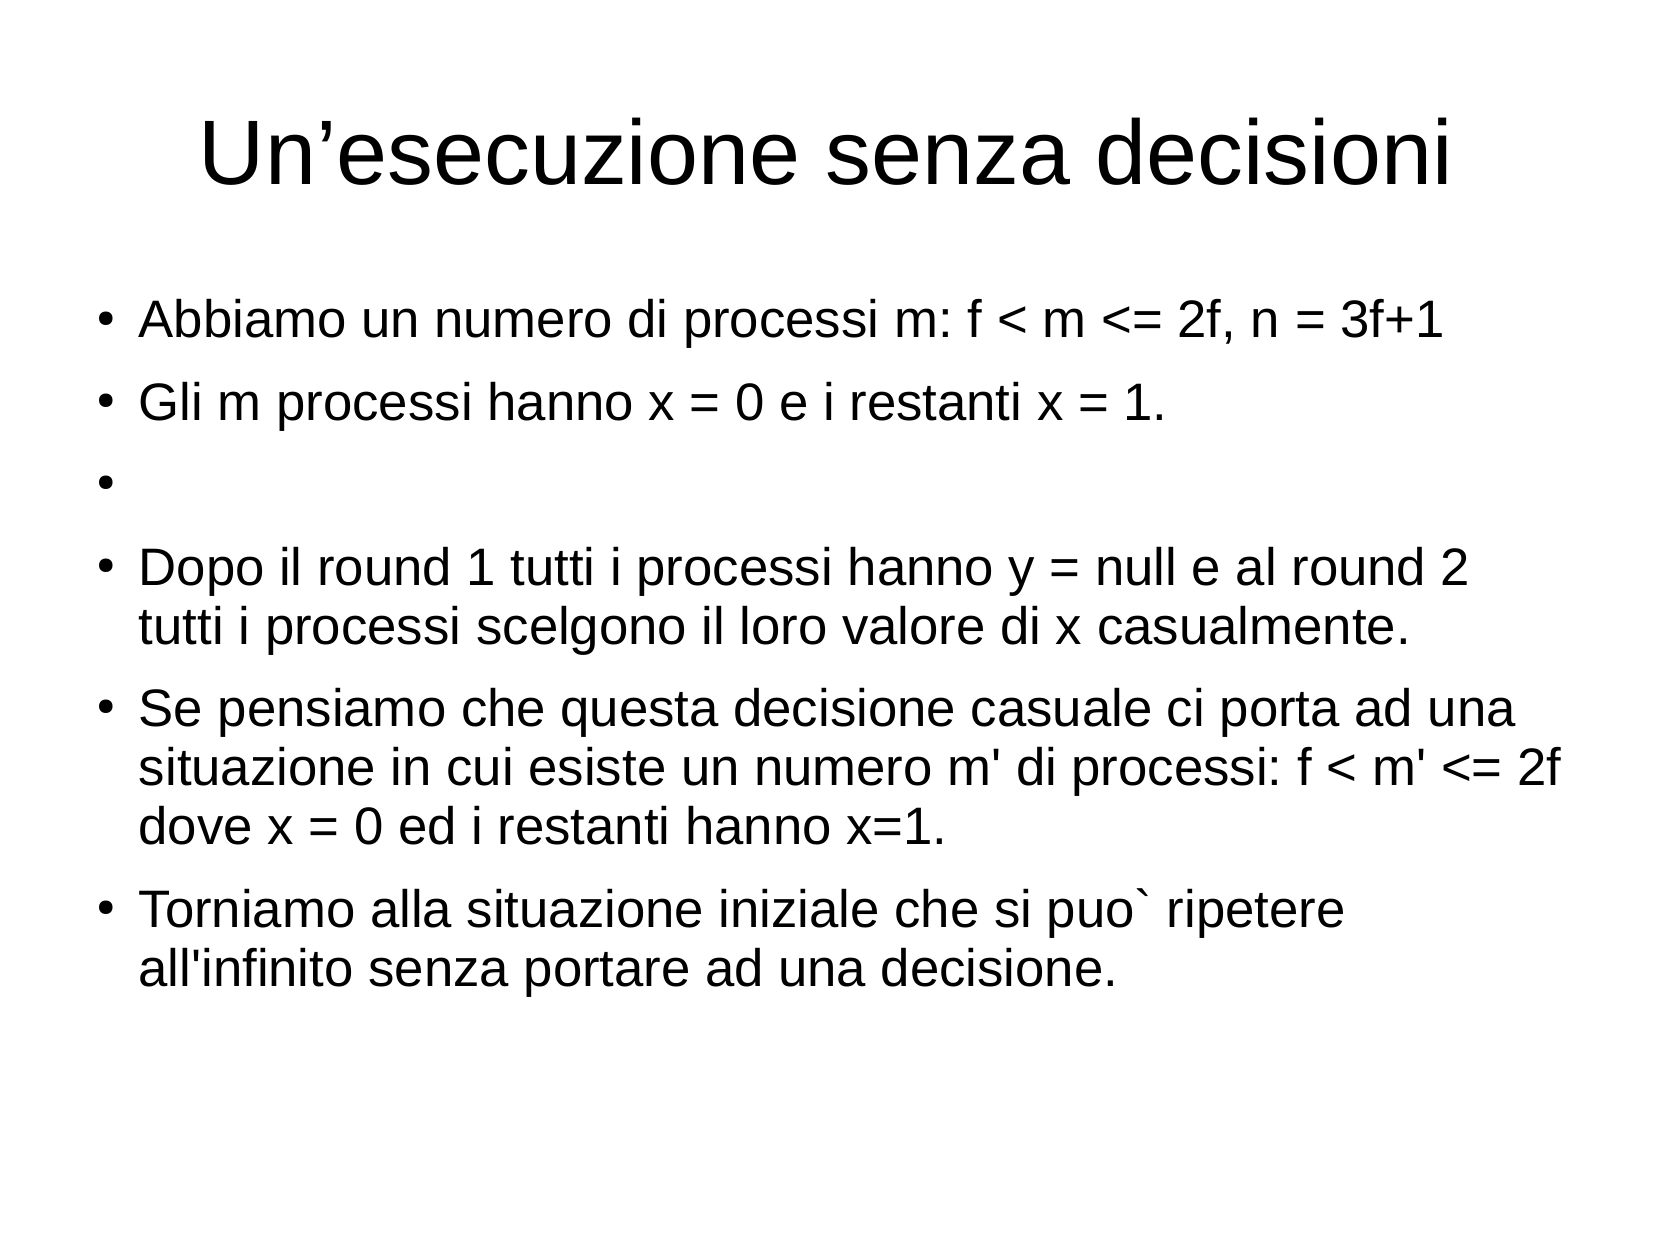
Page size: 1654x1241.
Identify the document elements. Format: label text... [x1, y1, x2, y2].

title Un’esecuzione senza decisioni [82, 49, 1571, 257]
list Abbiamo un numero di processi m: f < m <= 2f, n = 3f+1 Gli m processi hanno x = 0 e i restanti x = 1. Dopo il round 1 tutti i processi hanno y = null e al round 2 tutti i processi scelgono il loro valore di x casualmente. Se pensiamo che questa decisione casuale ci porta ad una situazione in cui esiste un numero m' di processi: f < m' <= 2f dove x = 0 ed i restanti hanno x=1. Torniamo alla situazione iniziale che si puo` ripetere all'infinito senza portare ad una decisione. [82, 290, 1571, 1010]
